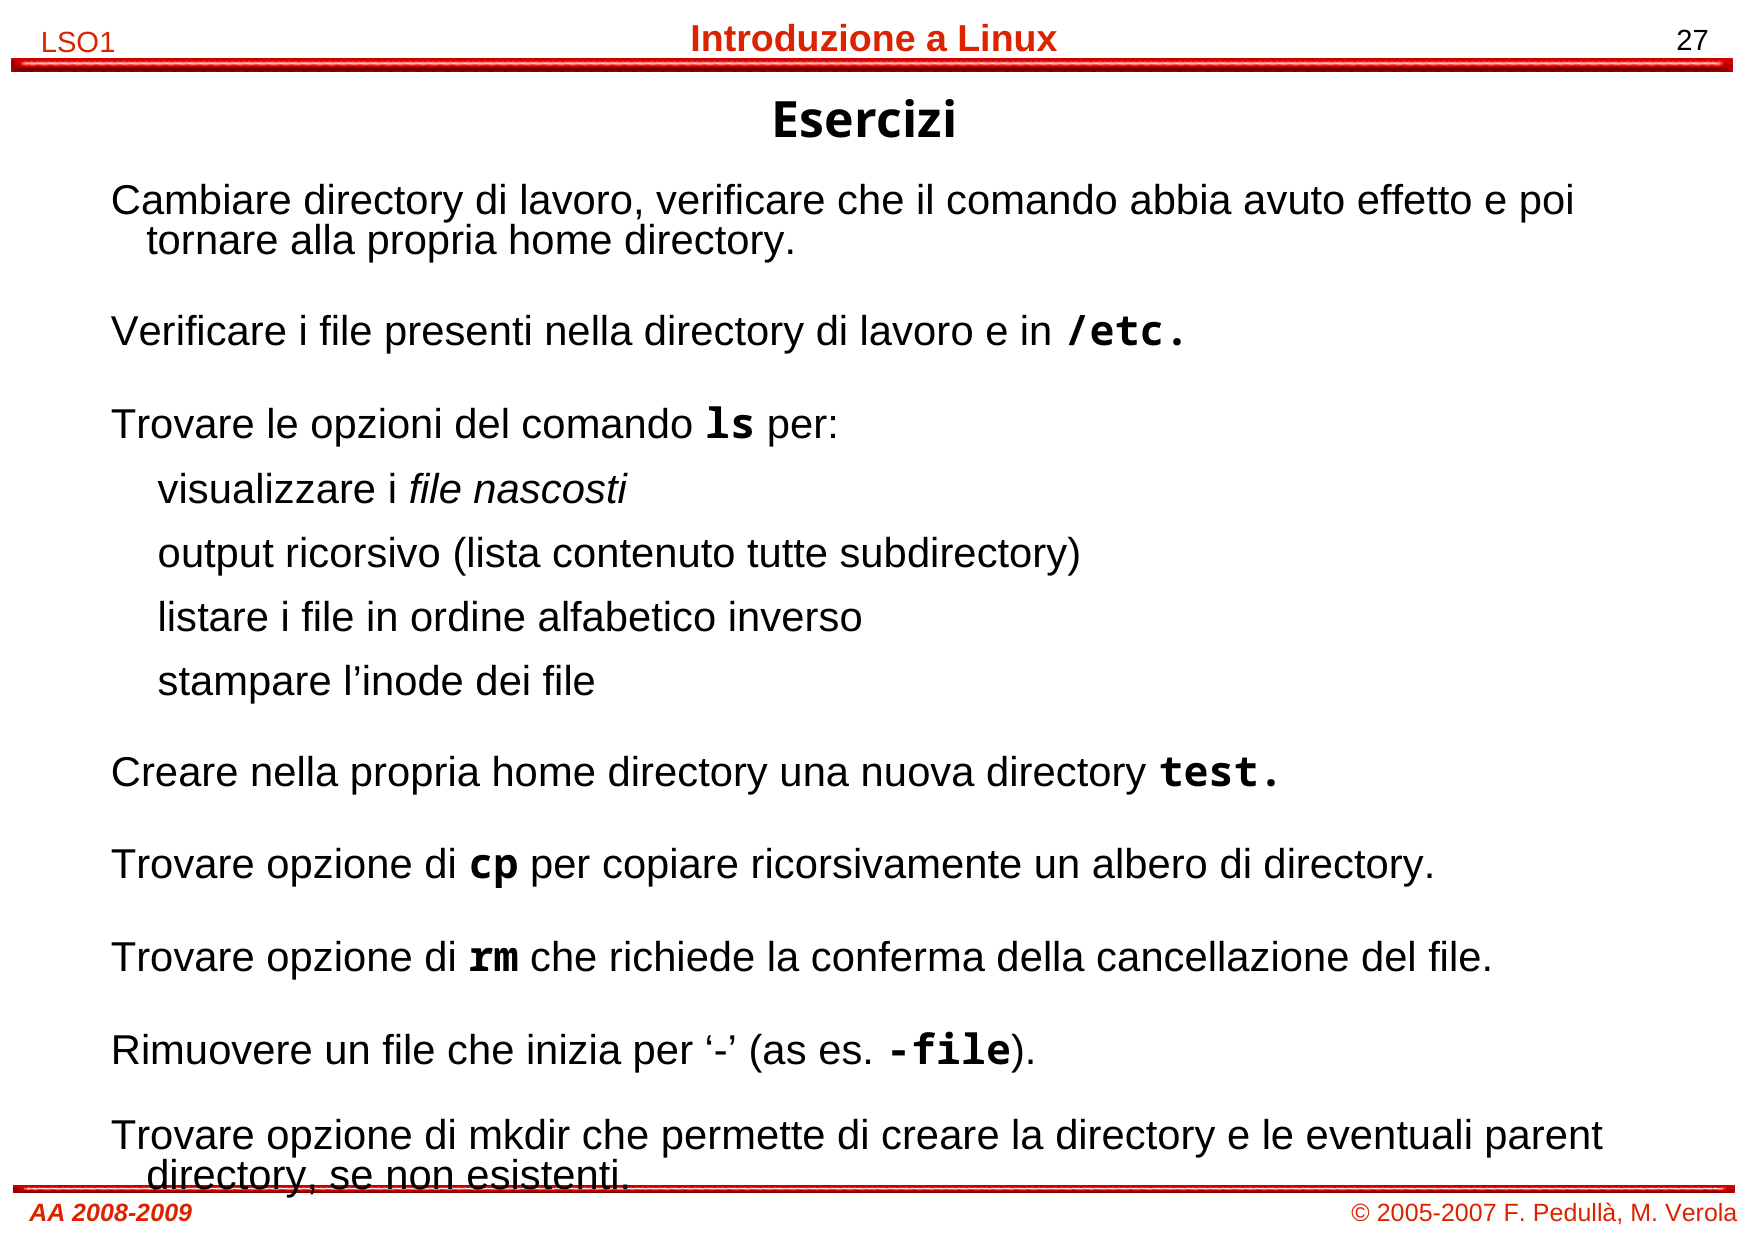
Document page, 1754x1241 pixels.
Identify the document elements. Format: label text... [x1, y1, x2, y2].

picture [11, 58, 1733, 72]
picture [313, 1185, 1735, 1193]
title Esercizi [28, 72, 1702, 168]
picture [13, 1185, 294, 1193]
list Cambiare directory di lavoro, verificare che il comando abbia avuto effetto e poi tornare alla propria home directory. Verificare i file presenti nella directory di lavoro e in /etc. Trovare le opzioni del comando ls per: visualizzare i file nascosti output ricorsivo (lista contenuto tutte subdirectory) listare i file in ordine alfabetico inverso stampare l’inode dei file Creare nella propria home directory una nuova directory test. Trovare opzione di cp per copiare ricorsivamente un albero di directory. Trovare opzione di rm che richiede la conferma della cancellazione del file. Rimuovere un file che inizia per ‘-’ (as es. -file). Trovare opzione di mkdir che permette di creare la directory e le eventuali parent directory, se non esistenti. [75, 182, 1670, 1169]
picture [296, 1185, 312, 1193]
